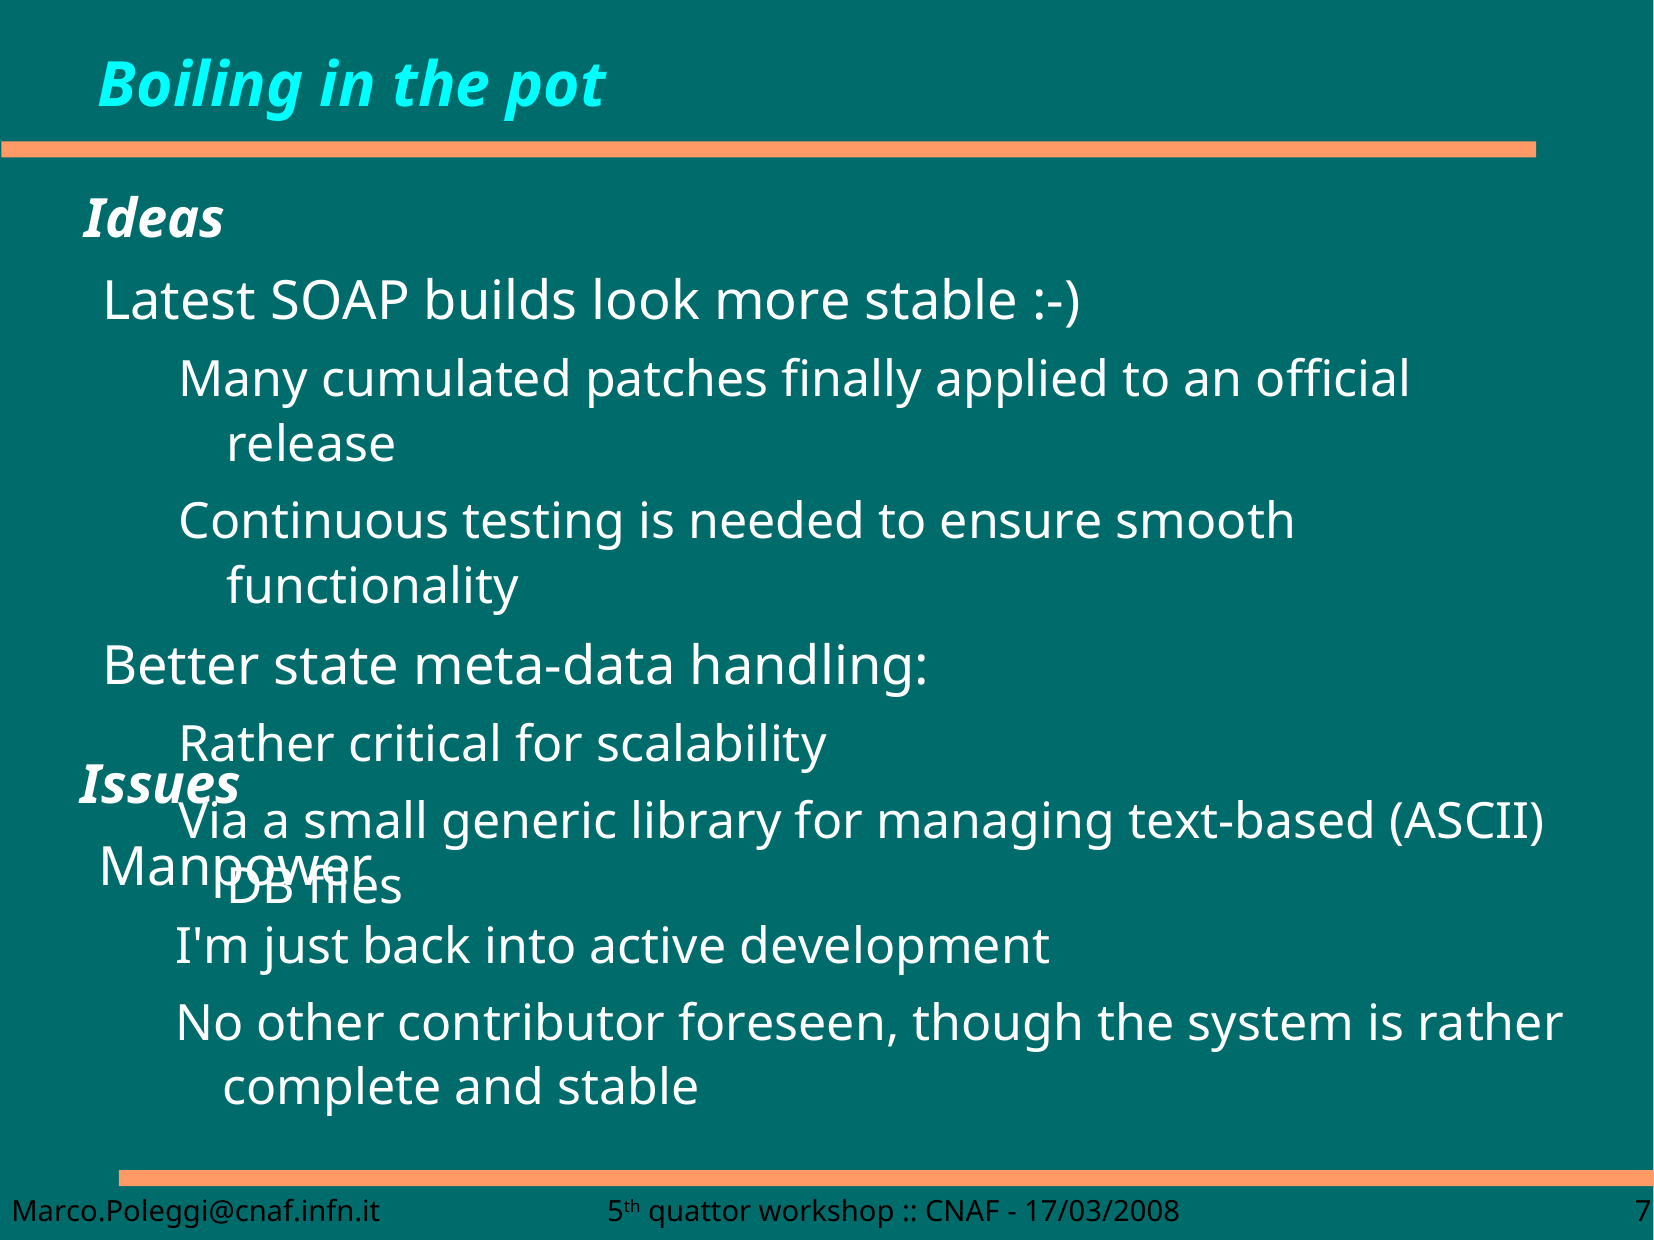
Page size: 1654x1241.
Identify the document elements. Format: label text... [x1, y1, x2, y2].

list Ideas Latest SOAP builds look more stable :-) Many cumulated patches finally applied to an official release Continuous testing is needed to ensure smooth functionality Better state meta-data handling: Rather critical for scalability Via a small generic library for managing text-based (ASCII) DB files [84, 180, 1583, 730]
title Boiling in the pot [97, 28, 1510, 136]
list Issues Manpower I'm just back into active development No other contributor foreseen, though the system is rather complete and stable [80, 747, 1579, 1084]
